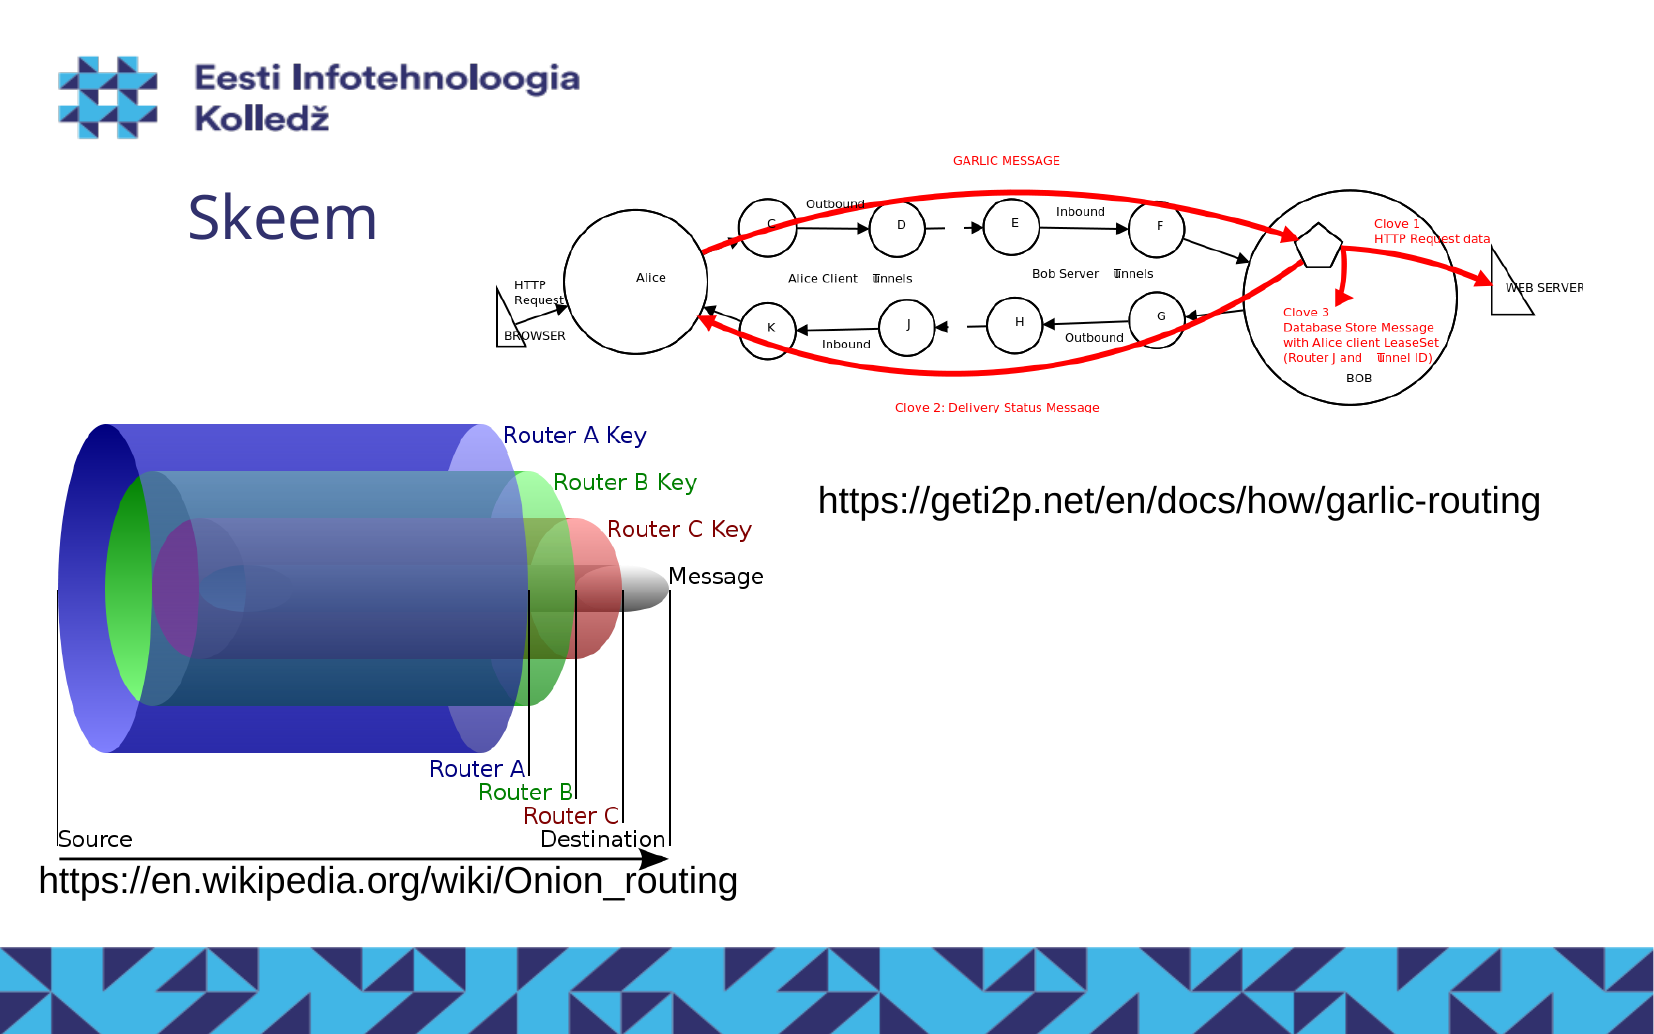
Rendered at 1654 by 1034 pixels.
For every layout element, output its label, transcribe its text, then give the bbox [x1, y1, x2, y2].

picture [11, 153, 1583, 917]
text_box https://geti2p.net/en/docs/how/garlic-routing [803, 472, 1557, 530]
title Skeem [187, 129, 1323, 303]
